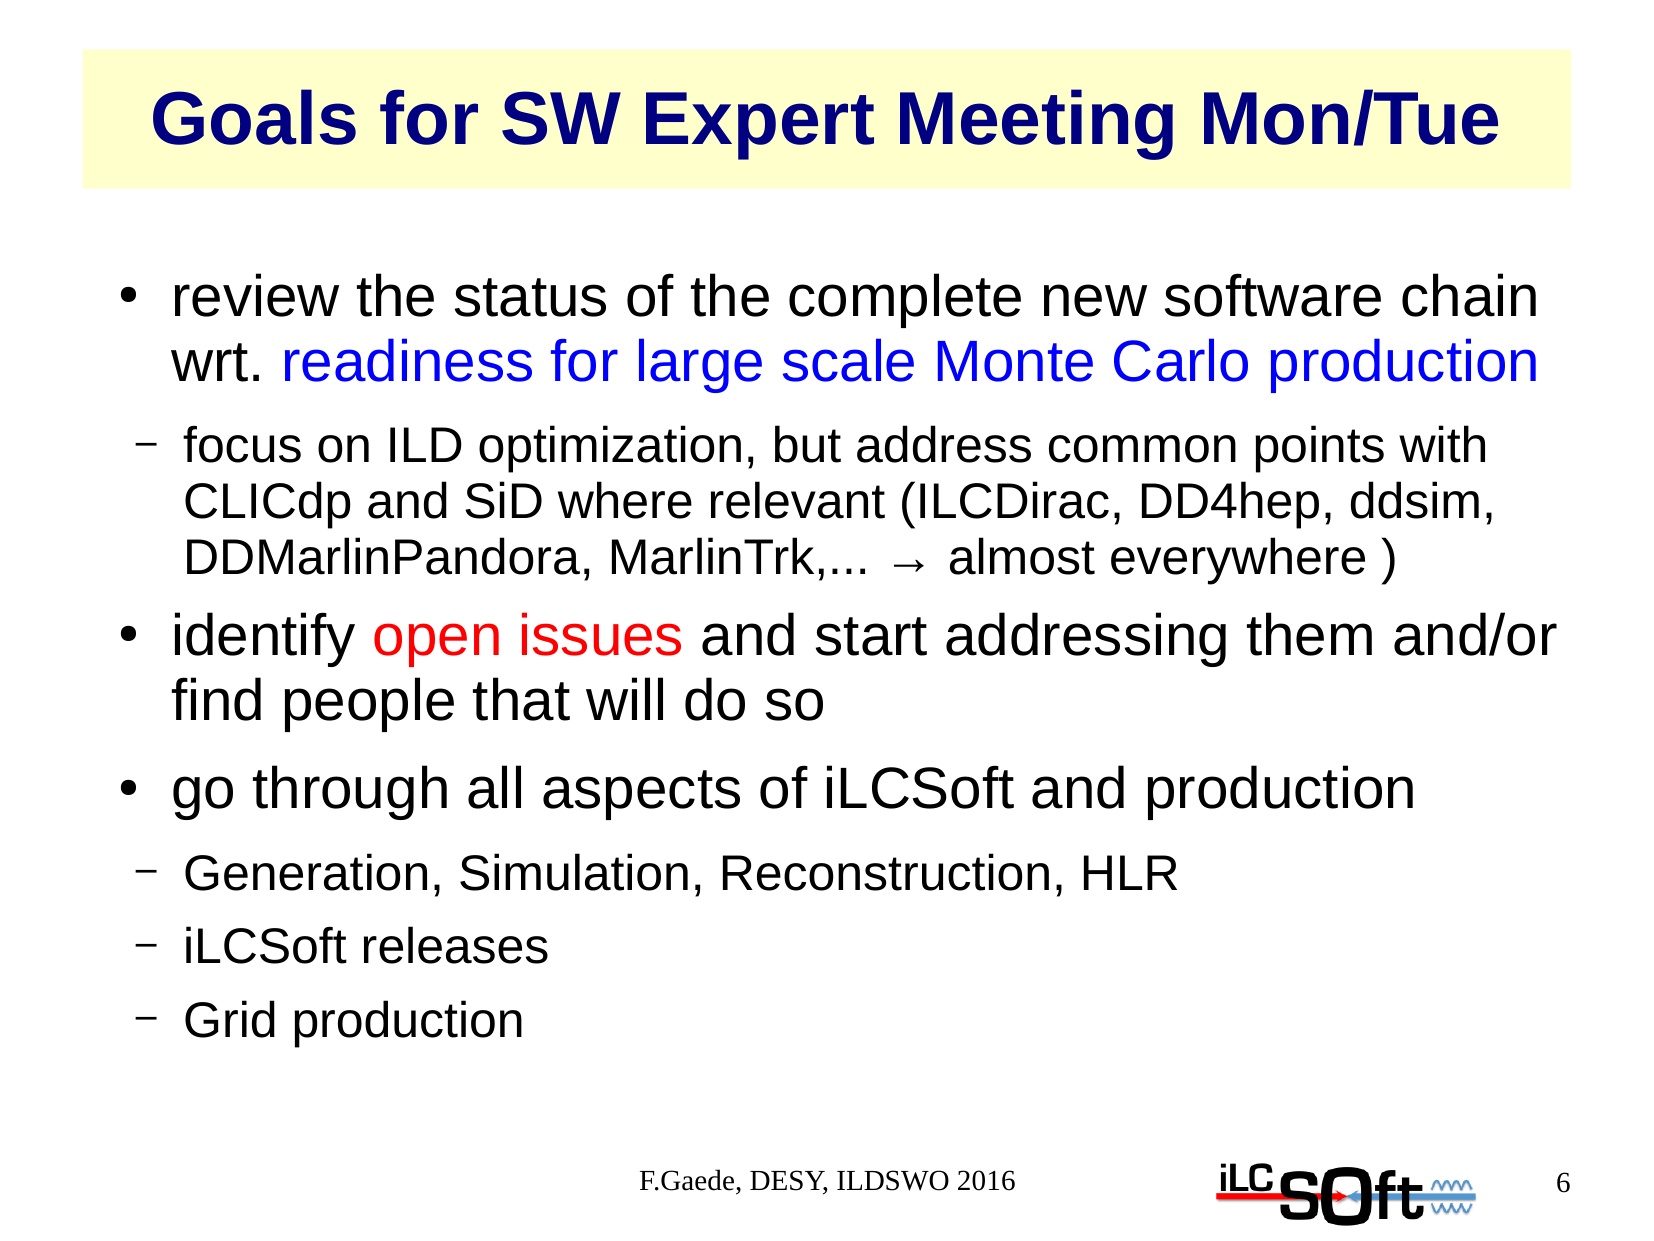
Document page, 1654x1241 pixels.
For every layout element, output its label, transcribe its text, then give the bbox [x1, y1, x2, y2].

picture [1206, 1155, 1561, 1241]
list review the status of the complete new software chain wrt. readiness for large scale Monte Carlo production focus on ILD optimization, but address common points with CLICdp and SiD where relevant (ILCDirac, DD4hep, ddsim, DDMarlinPandora, MarlinTrk,... → almost everywhere ) identify open issues and start addressing them and/or find people that will do so go through all aspects of iLCSoft and production Generation, Simulation, Reconstruction, HLR iLCSoft releases Grid production [82, 264, 1571, 1083]
title Goals for SW Expert Meeting Mon/Tue [82, 49, 1571, 189]
